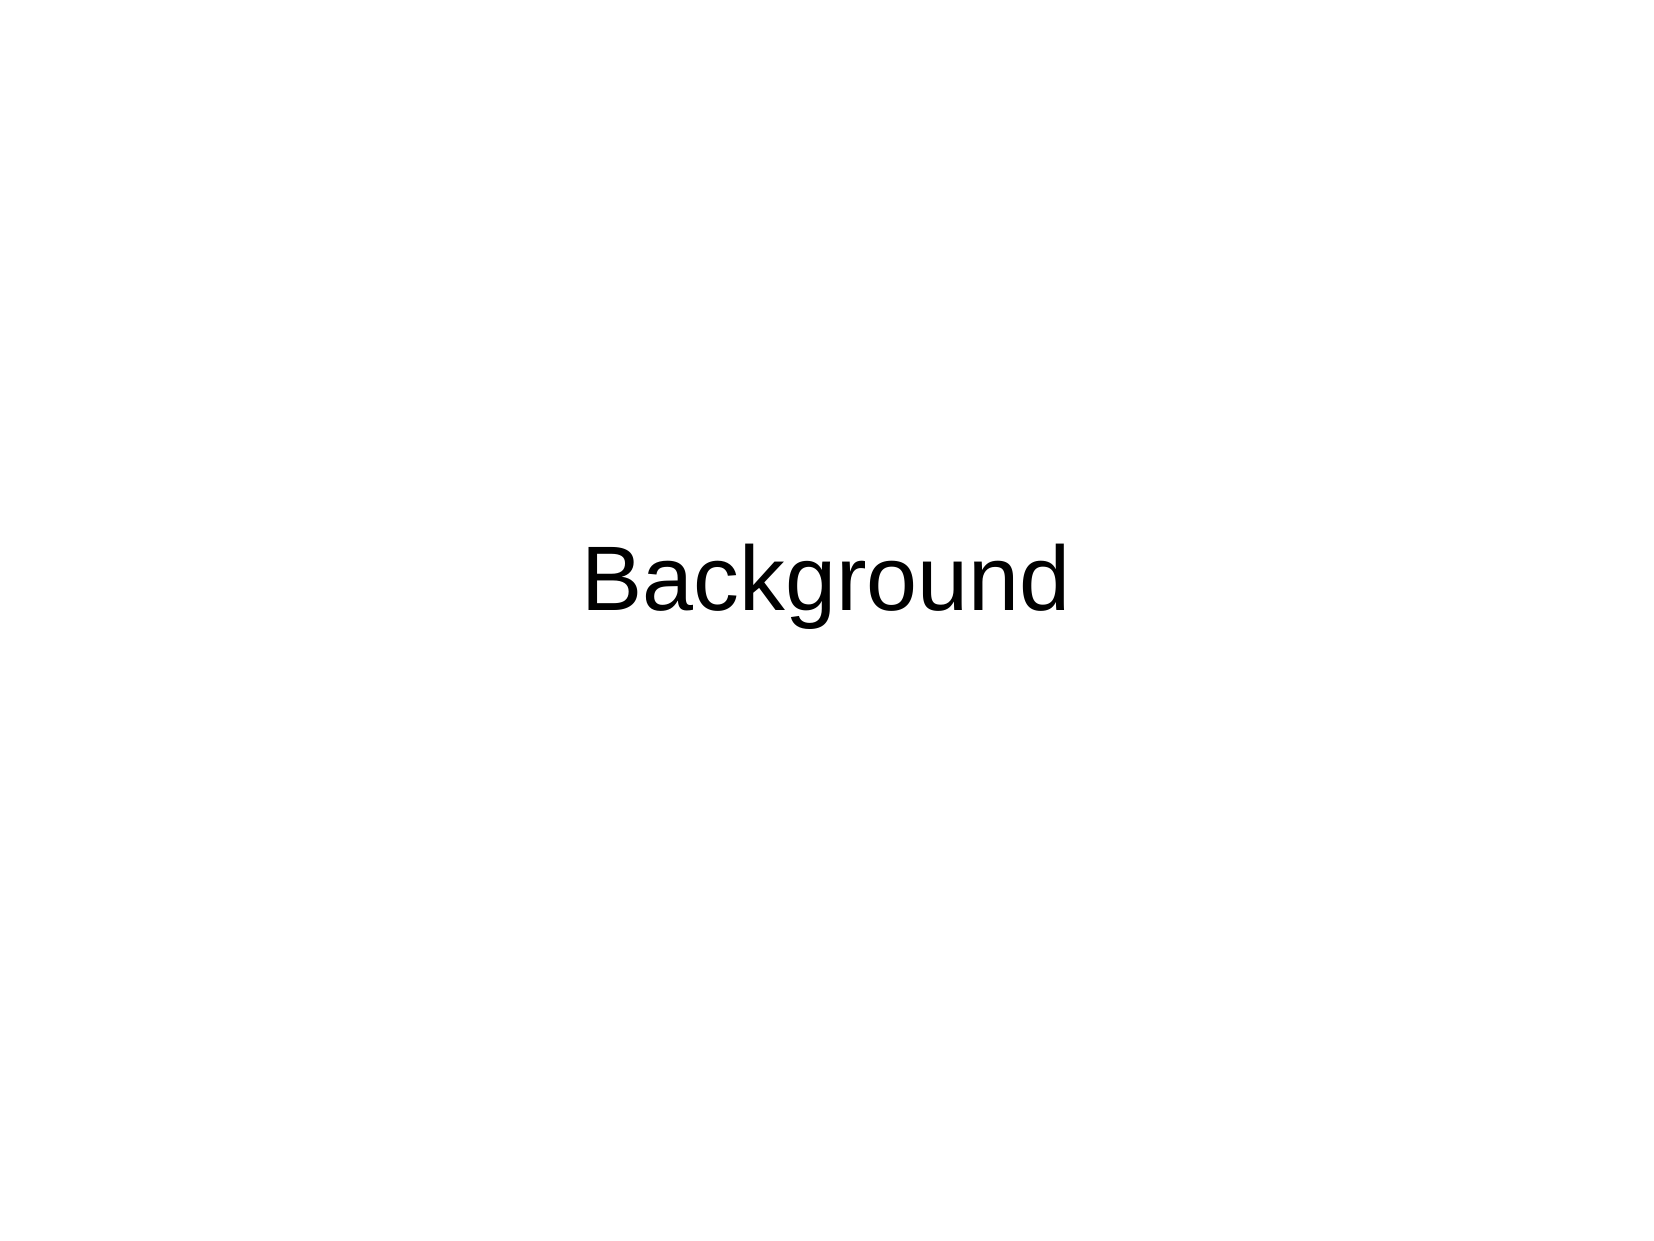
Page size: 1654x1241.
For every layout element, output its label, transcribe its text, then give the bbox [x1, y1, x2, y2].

subtitle Background [82, 49, 1571, 1109]
